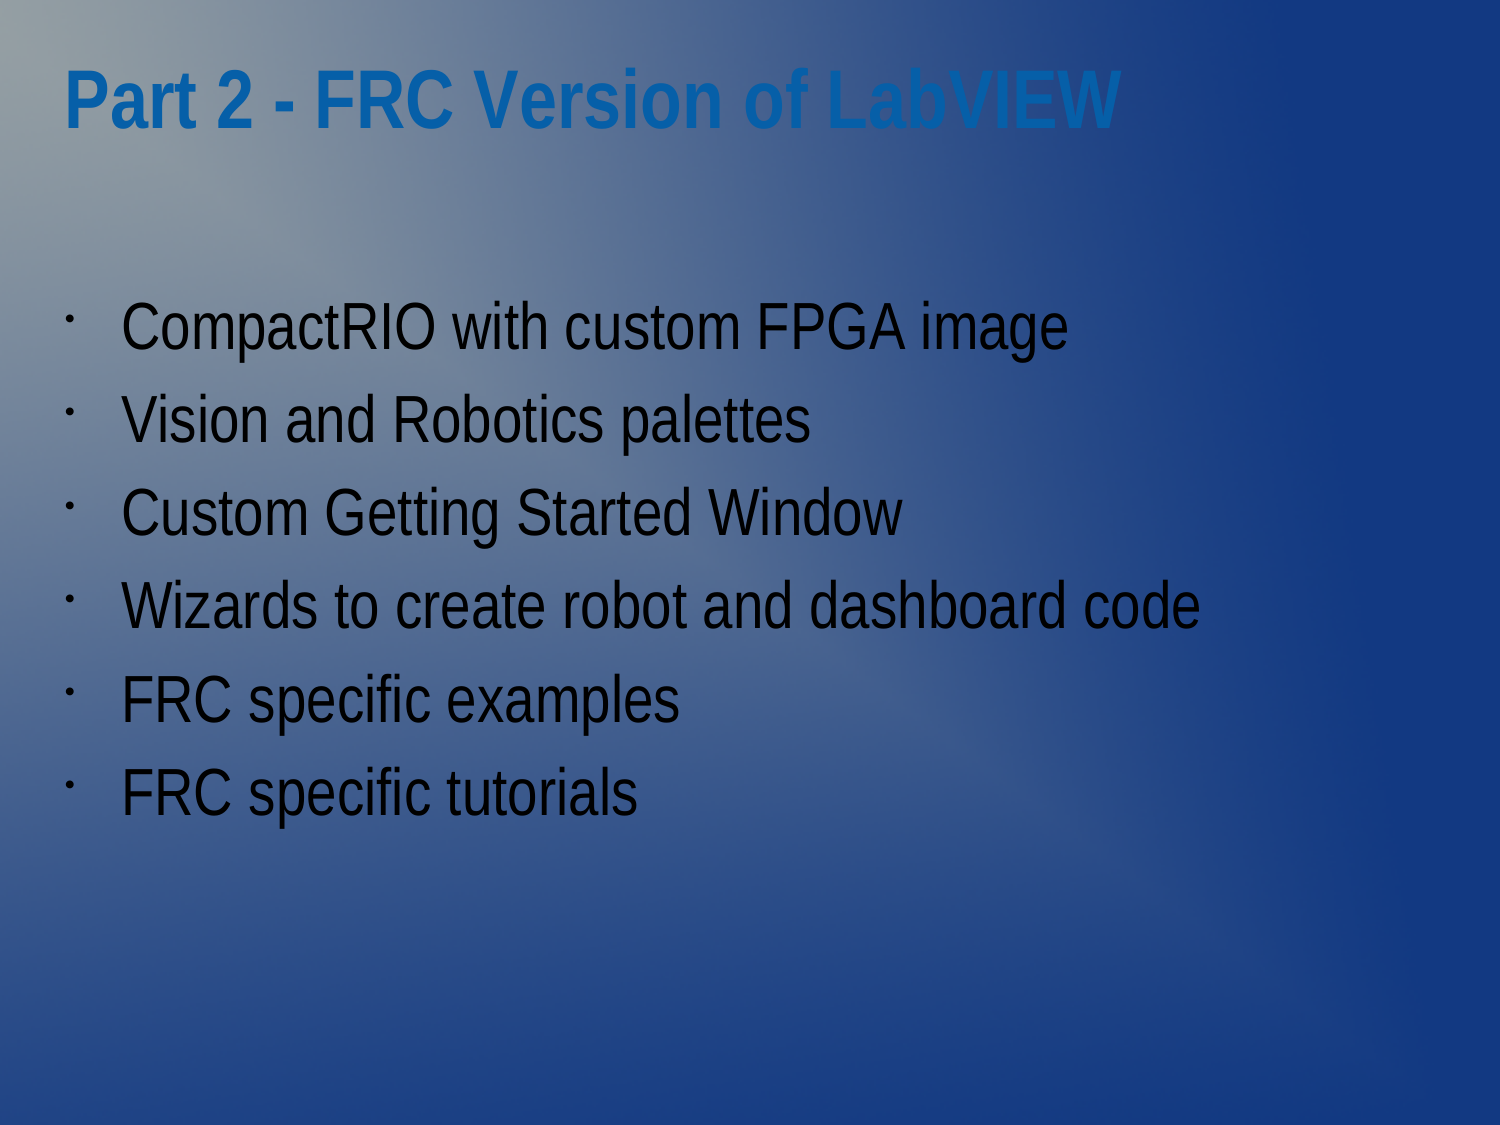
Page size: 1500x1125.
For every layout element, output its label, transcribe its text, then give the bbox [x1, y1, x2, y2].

title Part 2 - FRC Version of LabVIEW [50, 37, 1438, 225]
list CompactRIO with custom FPGA image Vision and Robotics palettes Custom Getting Started Window Wizards to create robot and dashboard code FRC specific examples FRC specific tutorials [50, 275, 1438, 963]
picture [0, 0, 1500, 1125]
